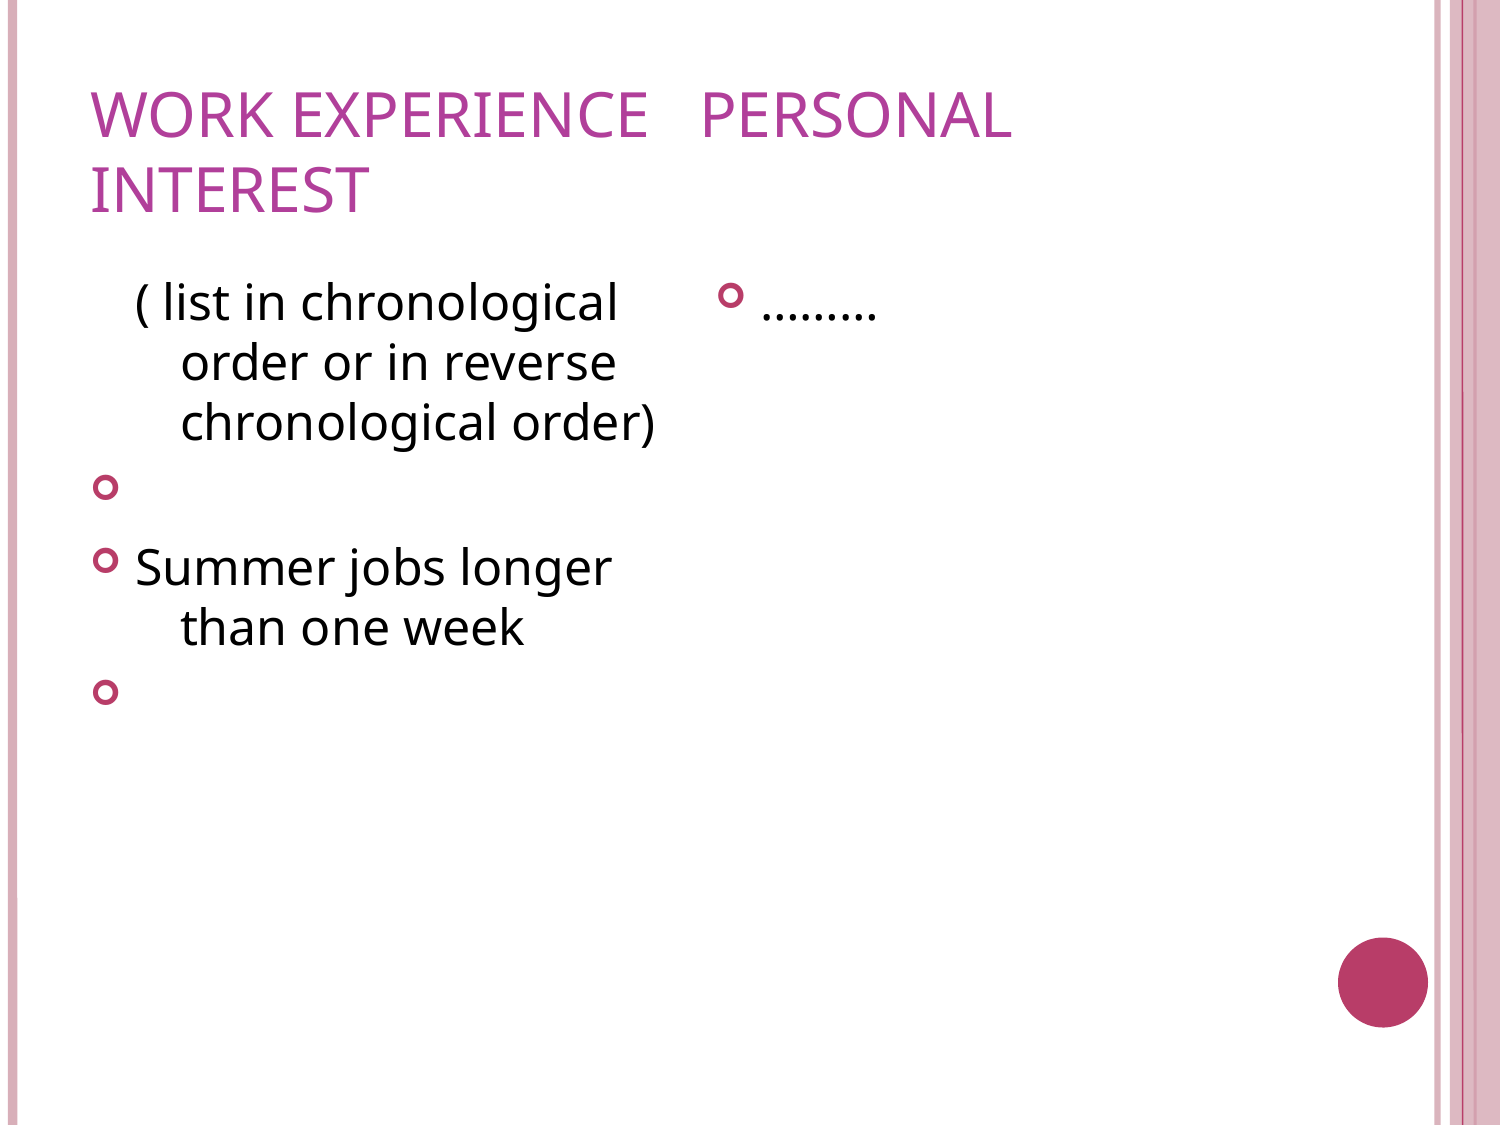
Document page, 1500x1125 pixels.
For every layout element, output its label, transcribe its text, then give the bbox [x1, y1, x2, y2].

list ……… [700, 262, 1301, 1013]
list ( list in chronological order or in reverse chronological order) Summer jobs longer than one week [75, 262, 676, 1013]
title Work Experience Personal interest [75, 45, 1300, 233]
